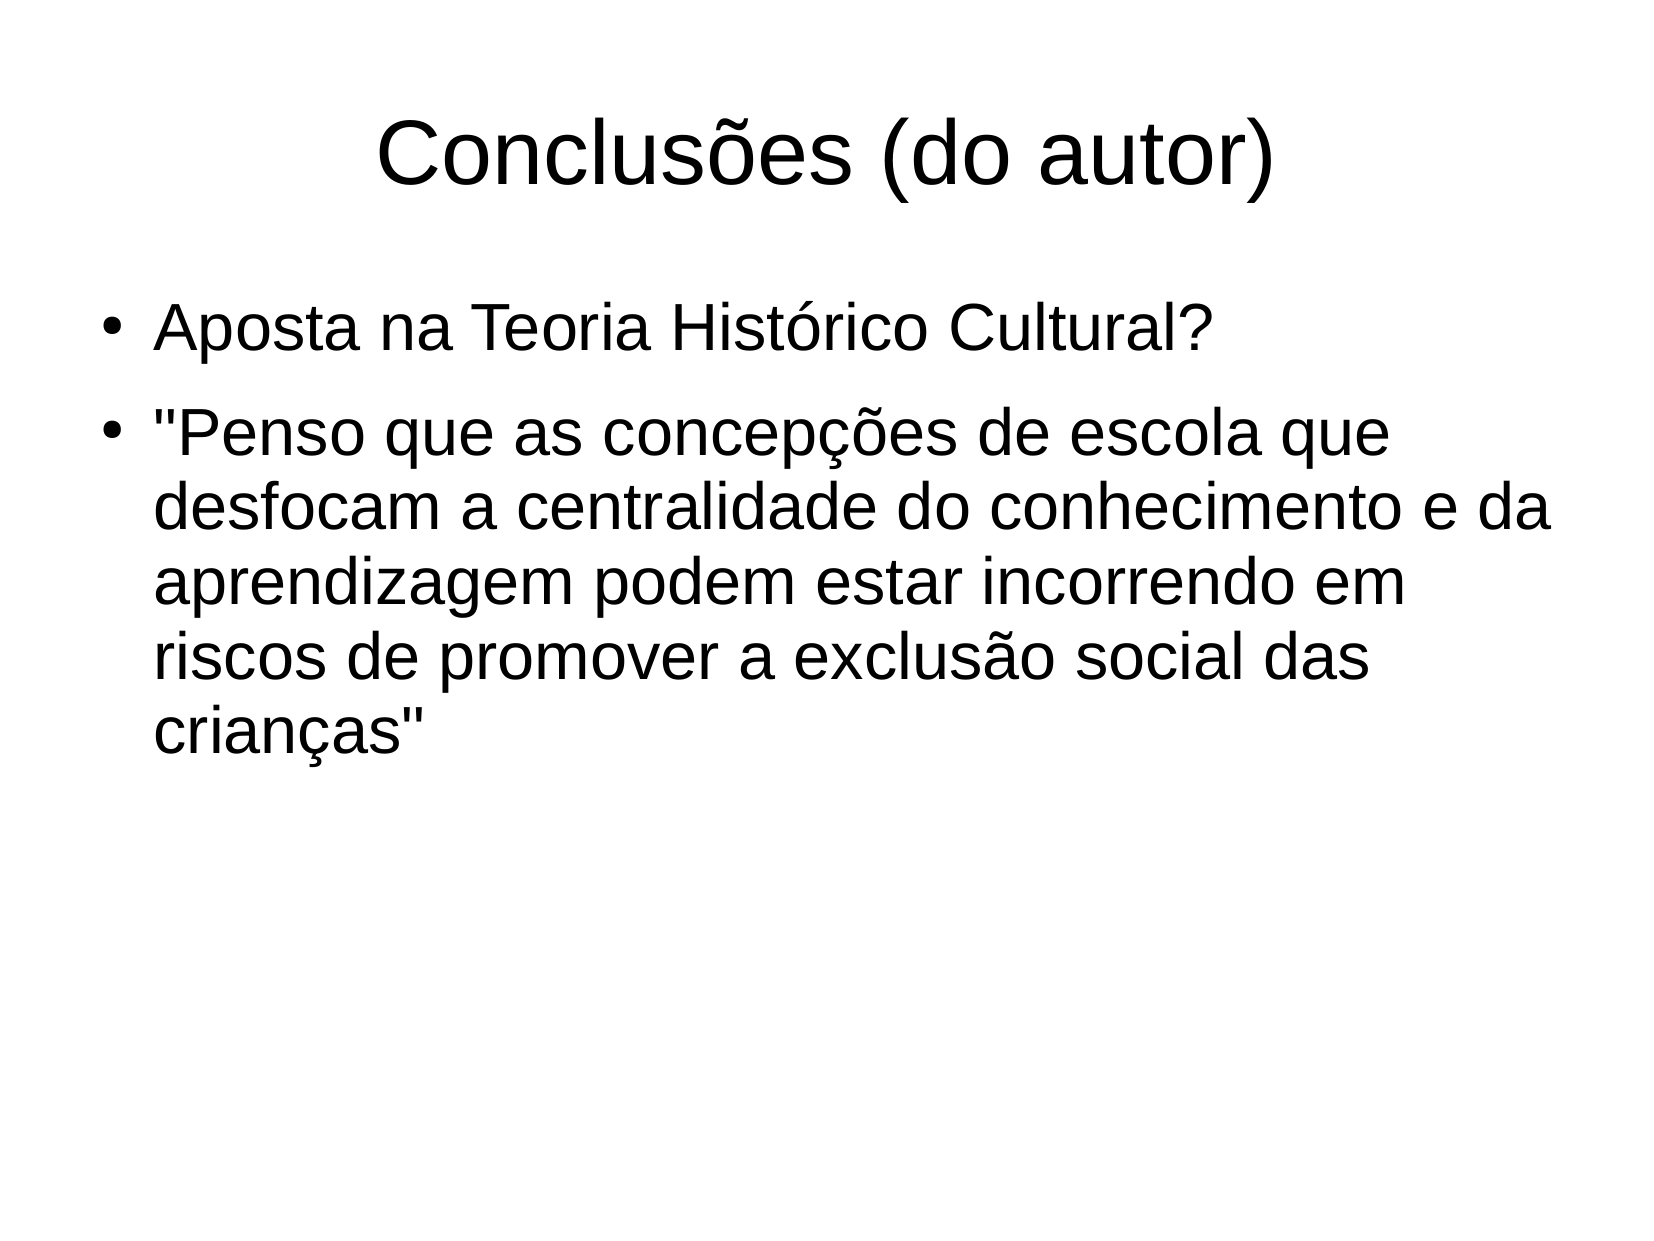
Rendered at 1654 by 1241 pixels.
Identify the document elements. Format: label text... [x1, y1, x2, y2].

title Conclusões (do autor) [82, 49, 1571, 257]
list Aposta na Teoria Histórico Cultural? "Penso que as concepções de escola que desfocam a centralidade do conhecimento e da aprendizagem podem estar incorrendo em riscos de promover a exclusão social das crianças" [82, 290, 1571, 1172]
